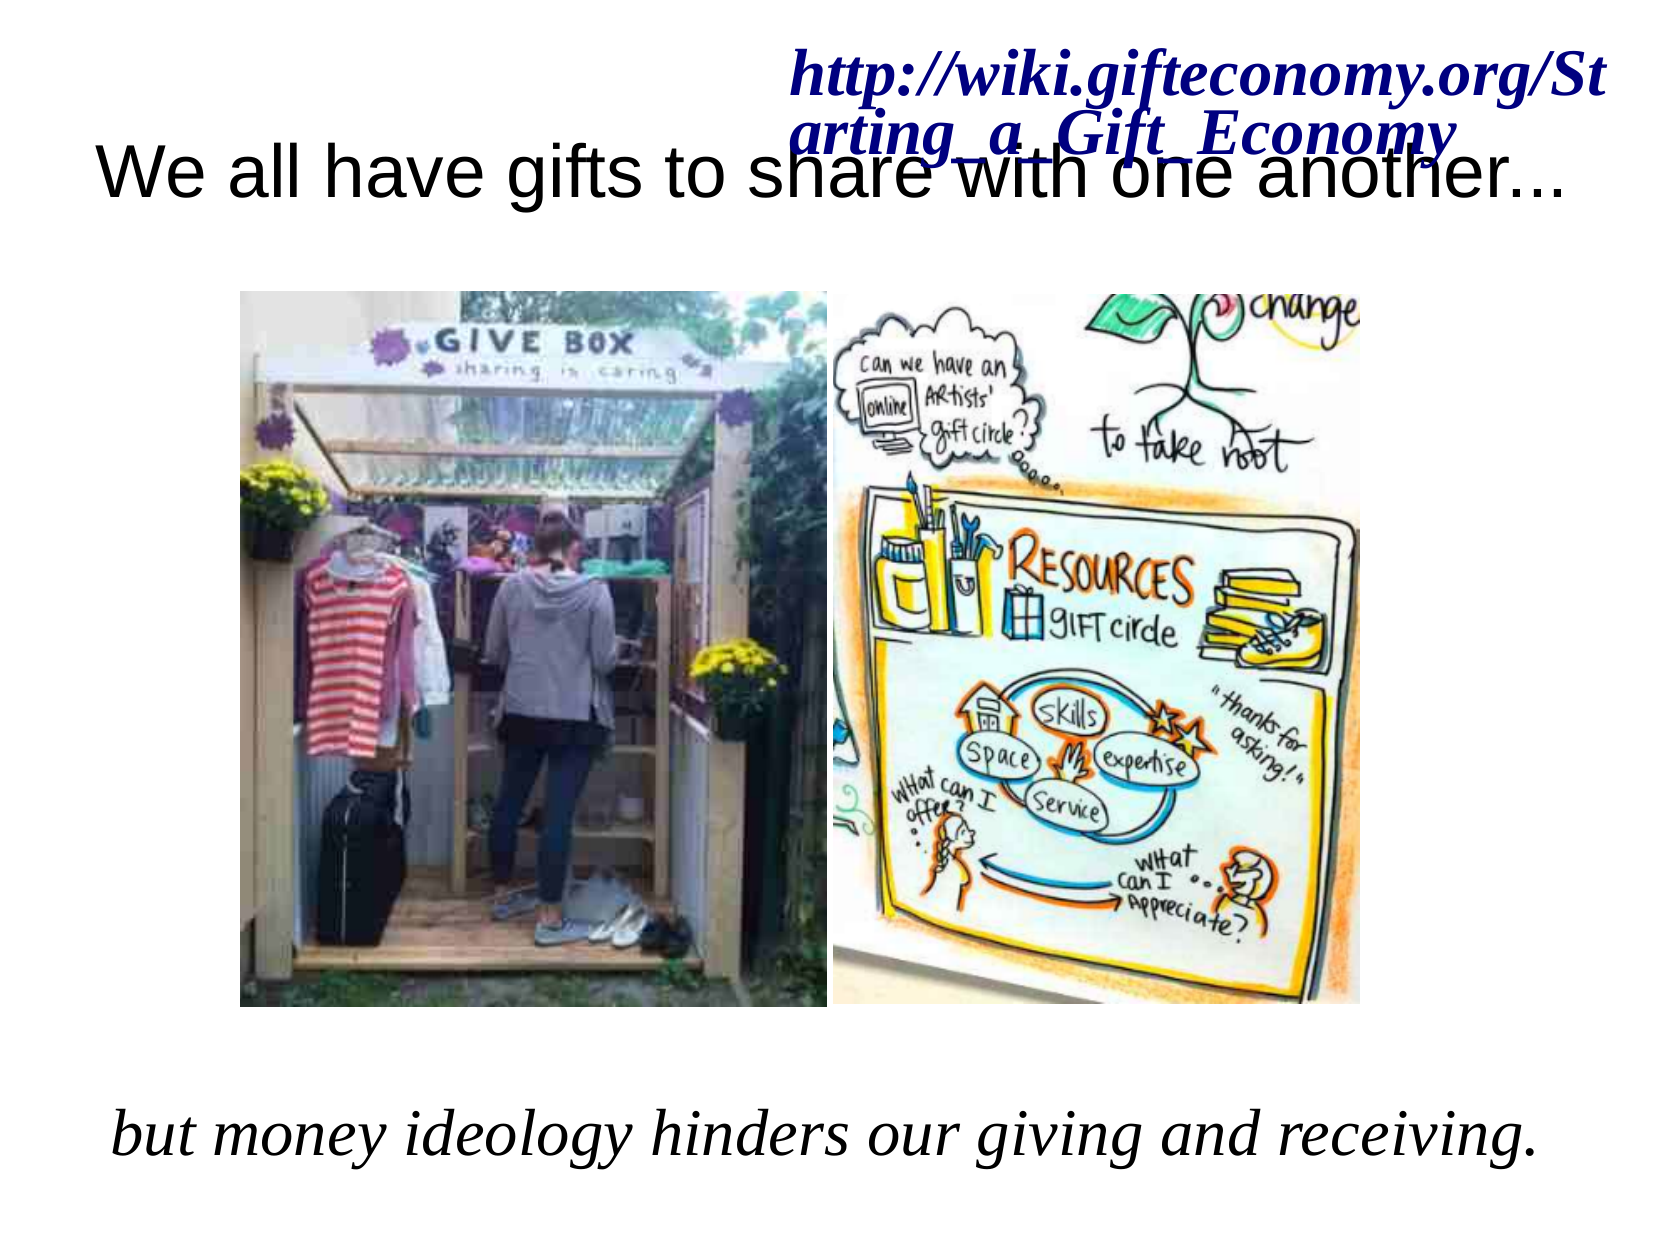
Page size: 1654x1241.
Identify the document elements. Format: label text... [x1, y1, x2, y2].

text_box but money ideology hinders our giving and receiving. [0, 1047, 1653, 1223]
picture [240, 291, 827, 1007]
text_box We all have gifts to share with one another... [11, 129, 1653, 219]
picture [833, 294, 1360, 1004]
text_box http://wiki.gifteconomy.org/Starting_a_Gift_Economy [774, 28, 1631, 86]
